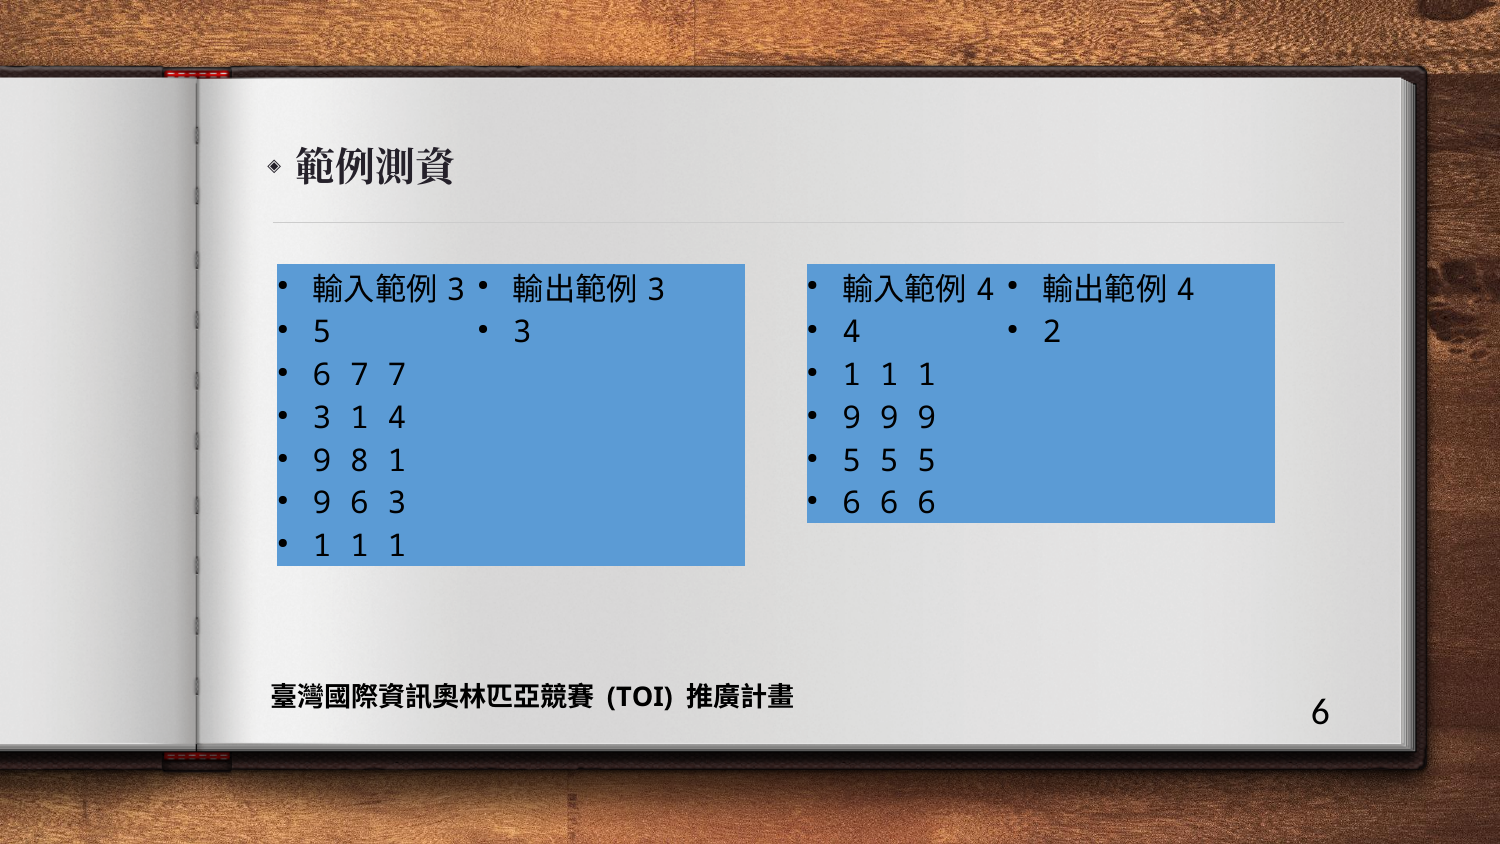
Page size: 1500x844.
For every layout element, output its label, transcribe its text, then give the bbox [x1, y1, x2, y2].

table_header 輸入範例3 5 6 7 7 3 1 4 9 8 1 9 6 3 1 1 1 [277, 264, 477, 566]
table_header 輸入範例4 4 1 1 1 9 9 9 5 5 5 6 6 6 [807, 264, 1007, 523]
text_box [1295, 672, 1386, 737]
table_header 輸出範例3 3 [477, 264, 745, 566]
table_header 輸出範例4 2 [1007, 264, 1275, 523]
list 範例測資 [252, 126, 1194, 205]
